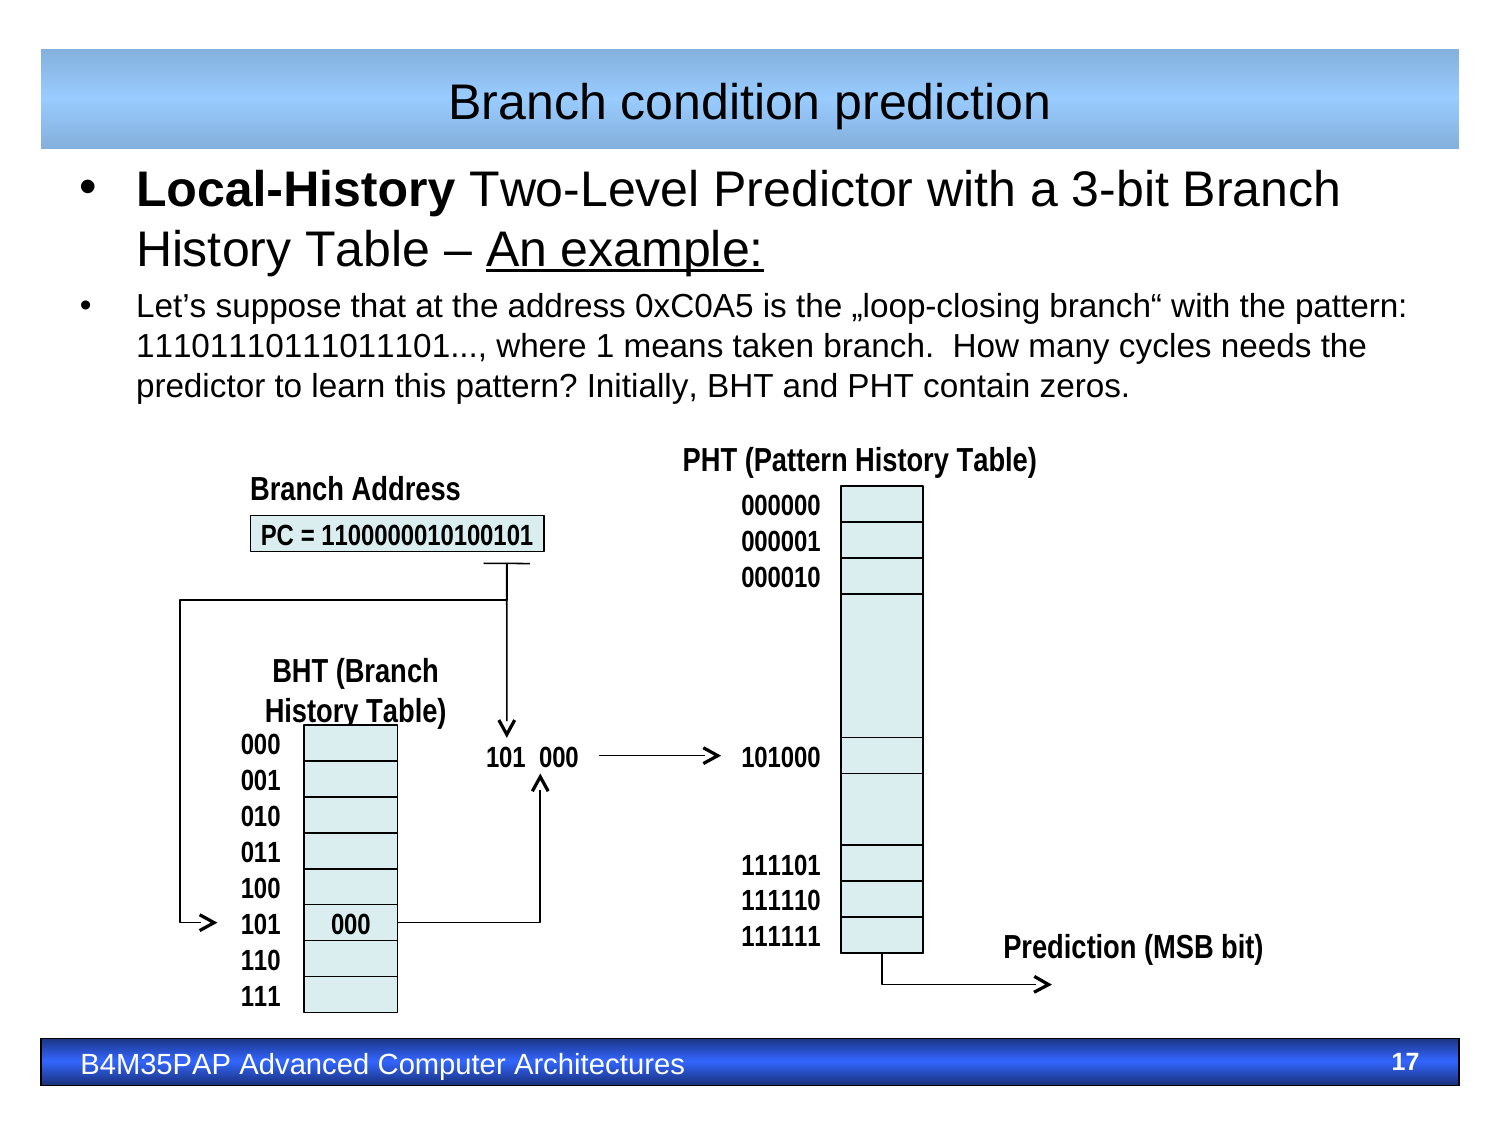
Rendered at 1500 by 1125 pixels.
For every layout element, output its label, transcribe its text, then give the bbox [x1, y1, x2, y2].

text_box Prediction (MSB bit) [988, 917, 1279, 973]
text_box 000000 [721, 486, 841, 522]
text_box 011 [217, 832, 305, 868]
text_box Branch Address [217, 459, 495, 516]
text_box 000010 [721, 557, 841, 594]
text_box 101 [217, 904, 305, 940]
text_box [305, 725, 398, 905]
text_box 100 [217, 868, 305, 904]
text_box BHT (Branch History Table) [217, 641, 495, 737]
text_box 101000 [721, 737, 841, 774]
text_box [840, 486, 924, 954]
text_box 010 [217, 796, 305, 832]
text_box [304, 940, 398, 1013]
text_box PC = 1100000010100101 [250, 515, 545, 552]
text_box 111101 [721, 845, 841, 882]
text_box 000 [217, 725, 305, 760]
title Branch condition prediction [41, 49, 1459, 149]
text_box 000001 [721, 522, 841, 557]
text_box PHT (Pattern History Table) [667, 430, 1053, 486]
list Local-History Two-Level Predictor with a 3-bit Branch History Table – An example: Let’s suppose that at the address 0xC0A5 is the „loop-closing branch“ with the pattern: 11101110111011101..., where 1 means taken branch. How many cycles needs the predictor to learn this pattern? Initially, BHT and PHT contain zeros. [64, 148, 1436, 1000]
text_box 110 [217, 940, 304, 976]
text_box 111 [217, 976, 304, 1013]
text_box 111110 [721, 882, 841, 918]
text_box 101 000 [480, 737, 601, 774]
text_box 000 [305, 905, 398, 940]
text_box 111111 [721, 918, 841, 954]
text_box 001 [217, 760, 305, 796]
